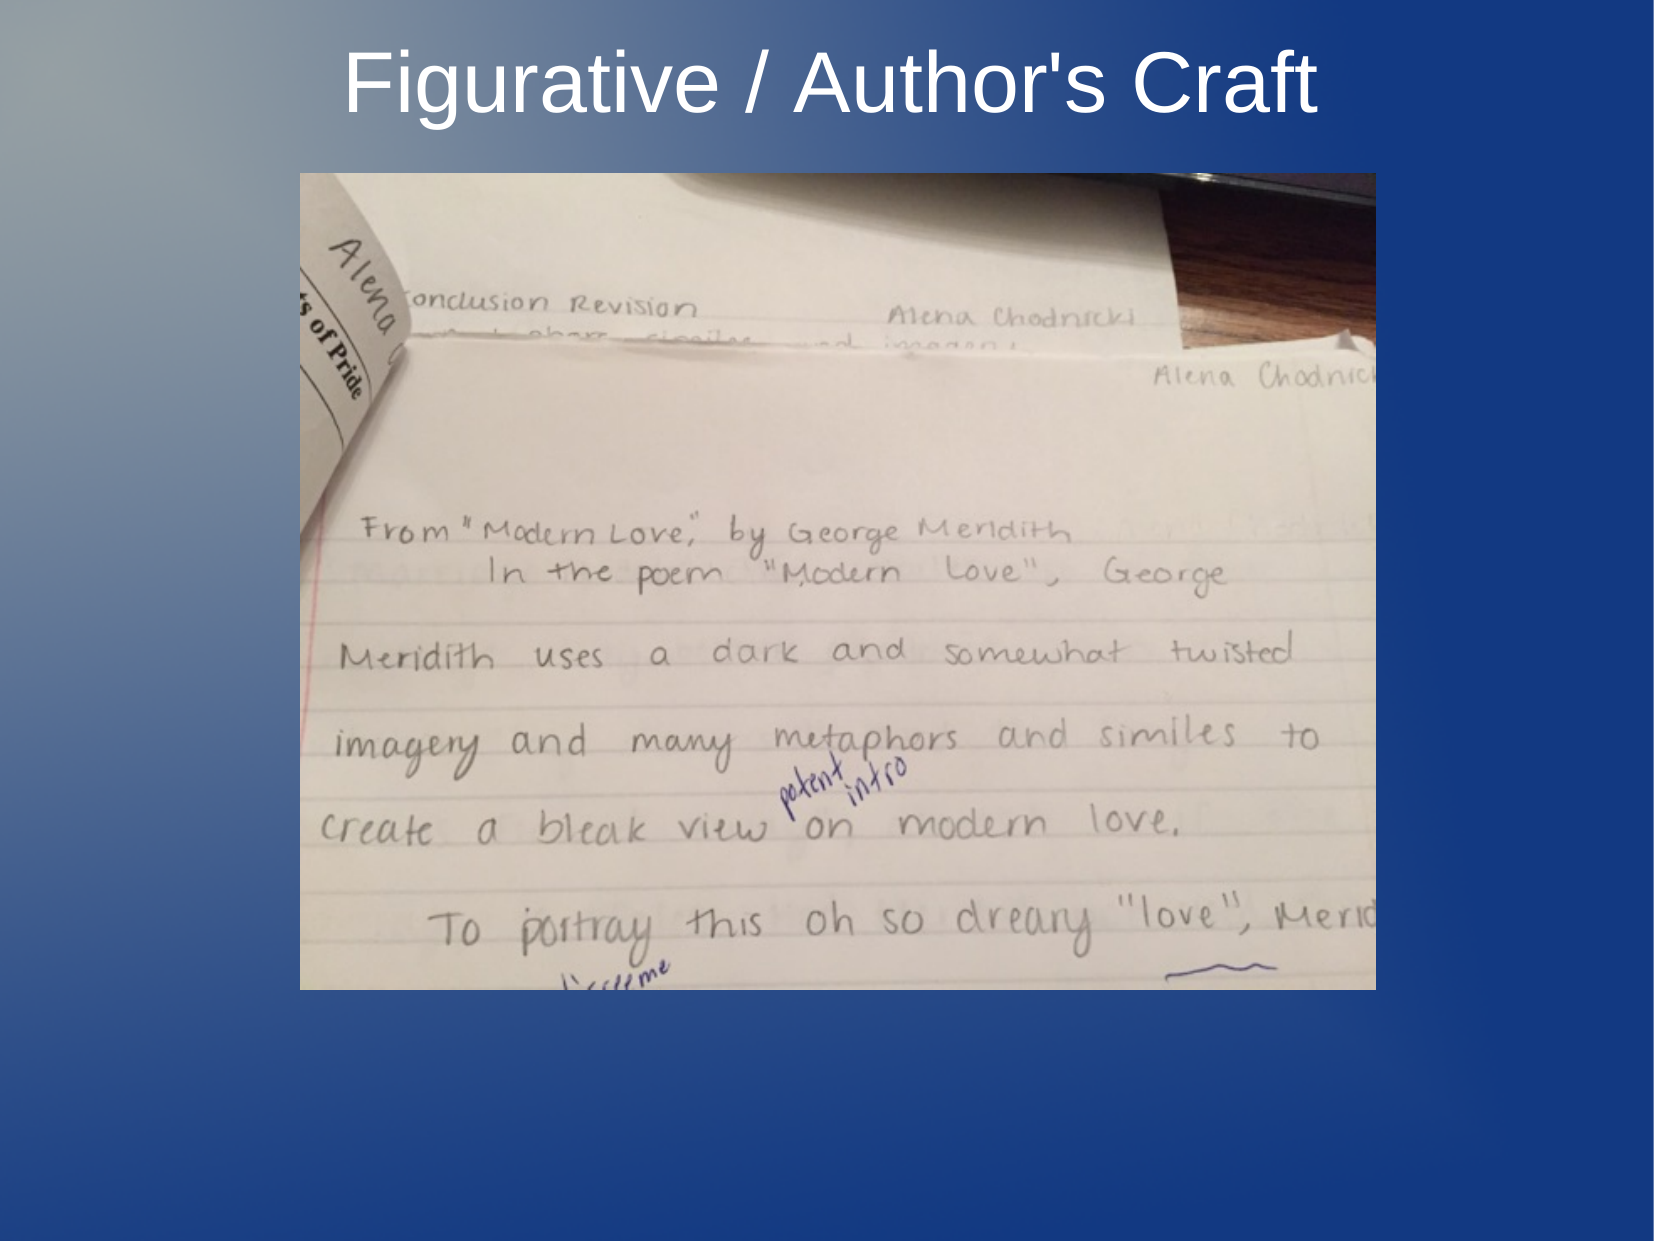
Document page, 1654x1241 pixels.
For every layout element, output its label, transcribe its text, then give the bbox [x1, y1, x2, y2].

picture [0, 0, 1654, 1241]
title Figurative / Author's Craft [86, 30, 1576, 136]
